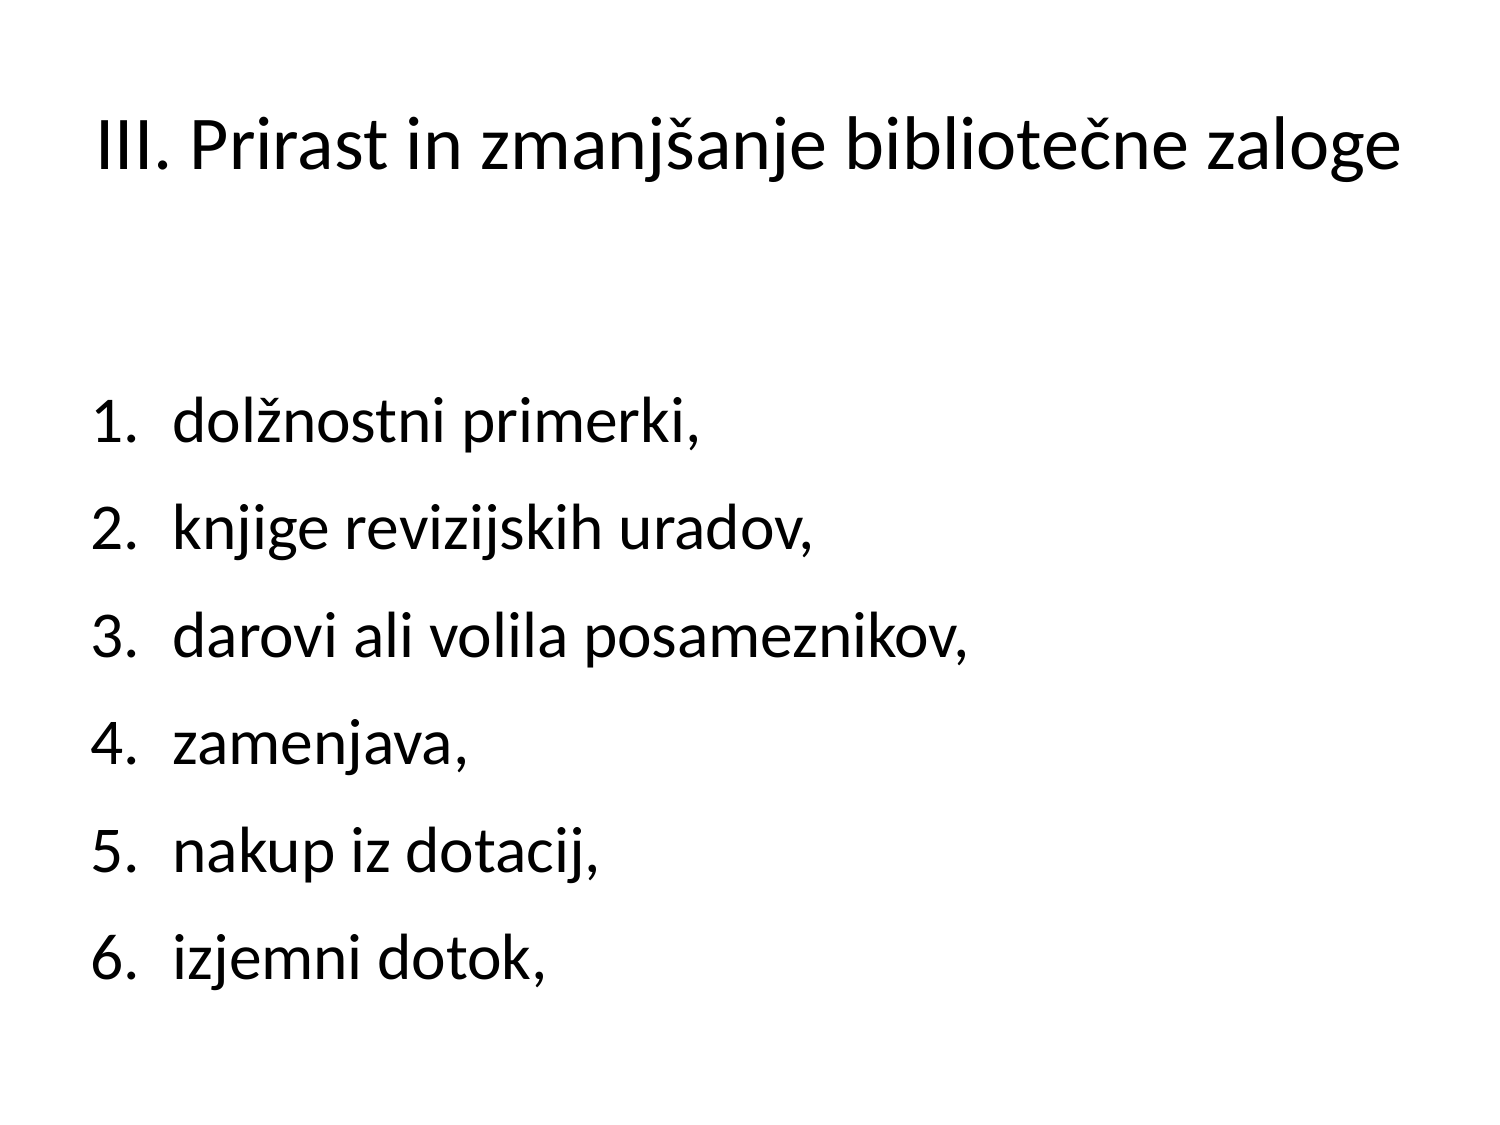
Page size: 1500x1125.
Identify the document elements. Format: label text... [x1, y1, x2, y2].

list dolžnostni primerki, knjige revizijskih uradov, darovi ali volila posameznikov, zamenjava, nakup iz dotacij, izjemni dotok, [75, 262, 1425, 1005]
title III. Prirast in zmanjšanje bibliotečne zaloge [75, 45, 1425, 233]
